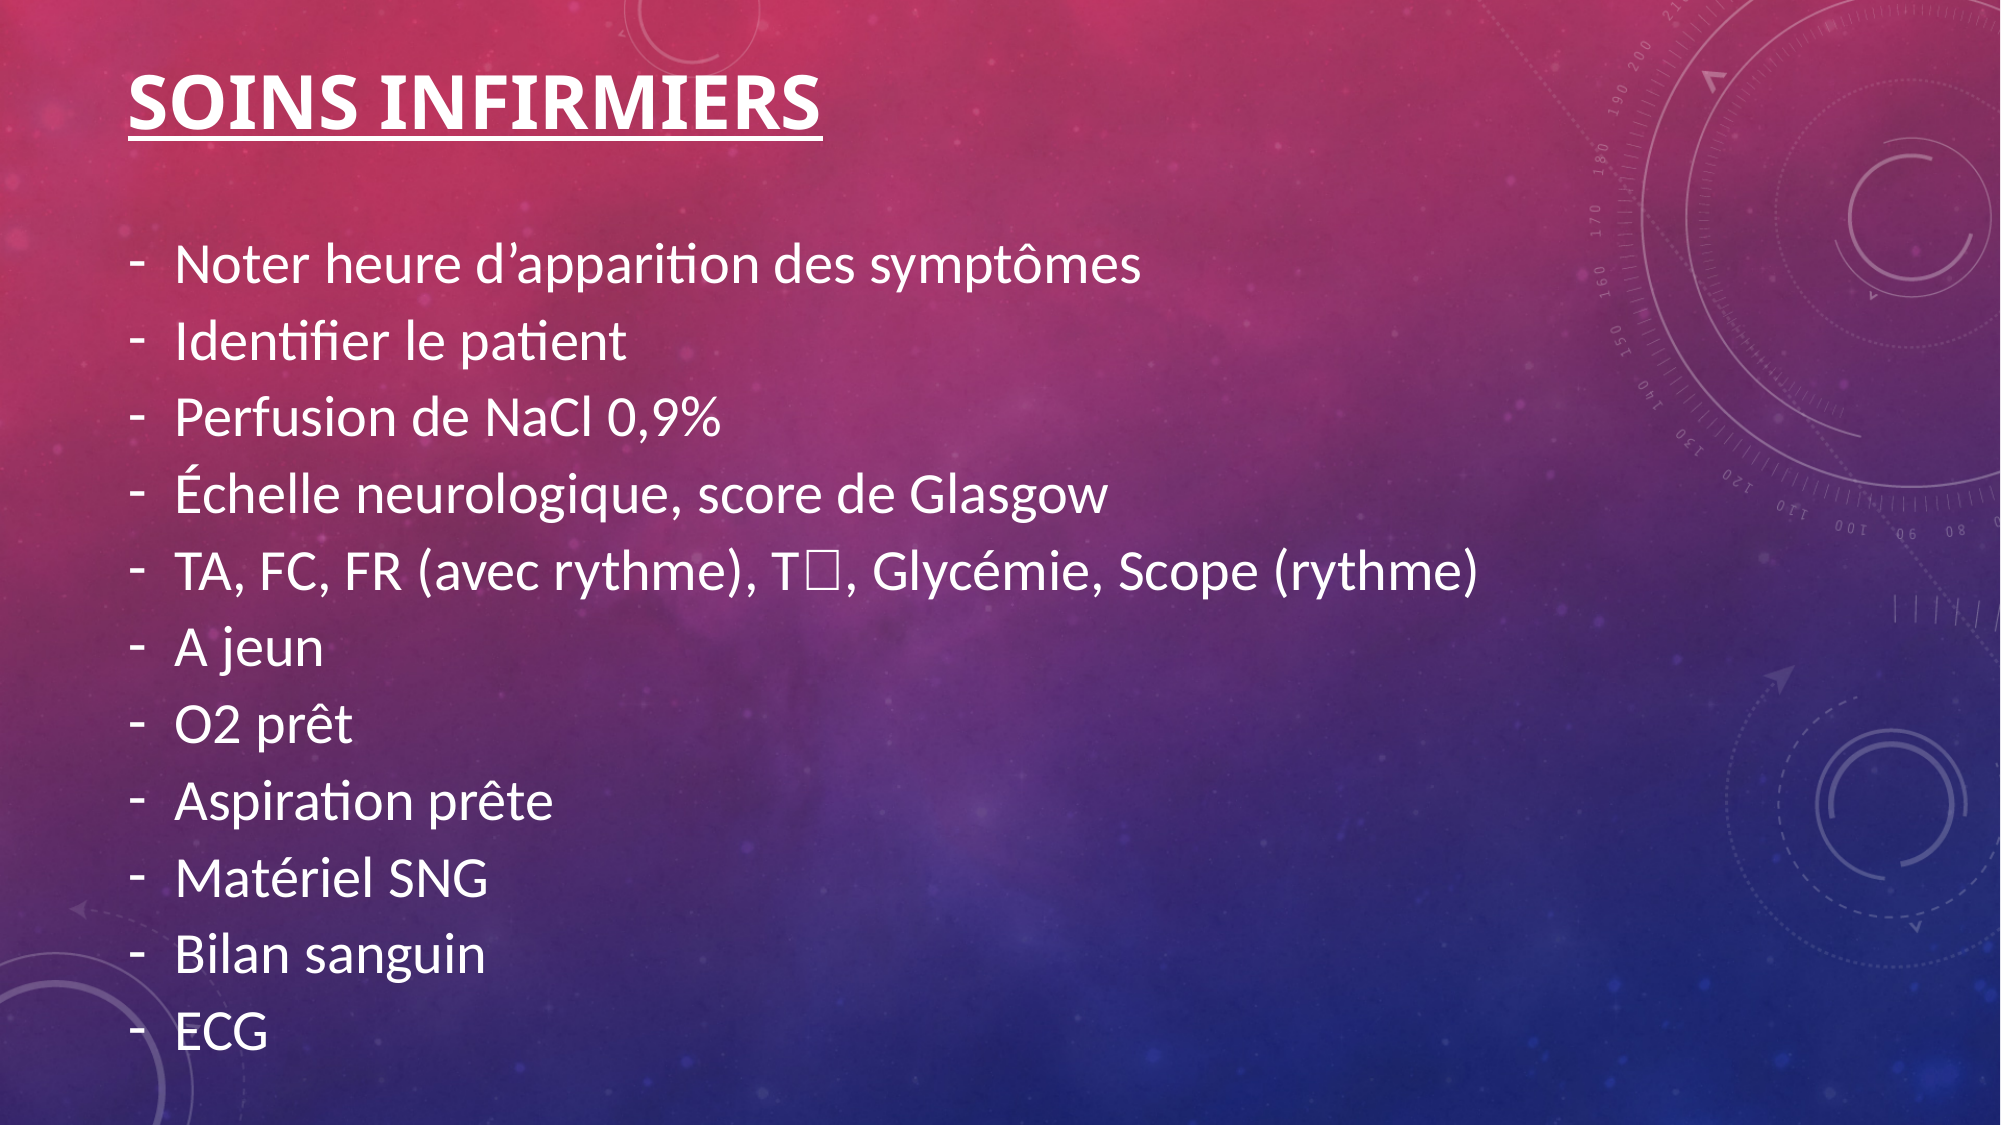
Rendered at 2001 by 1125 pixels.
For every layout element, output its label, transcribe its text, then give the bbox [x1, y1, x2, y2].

title Soins infirmiers [112, 44, 1775, 156]
list Noter heure d’apparition des symptômes Identifier le patient Perfusion de NaCl 0,9% Échelle neurologique, score de Glasgow TA, FC, FR (avec rythme), T, Glycémie, Scope (rythme) A jeun O2 prêt Aspiration prête Matériel SNG Bilan sanguin ECG [112, 198, 1909, 1102]
